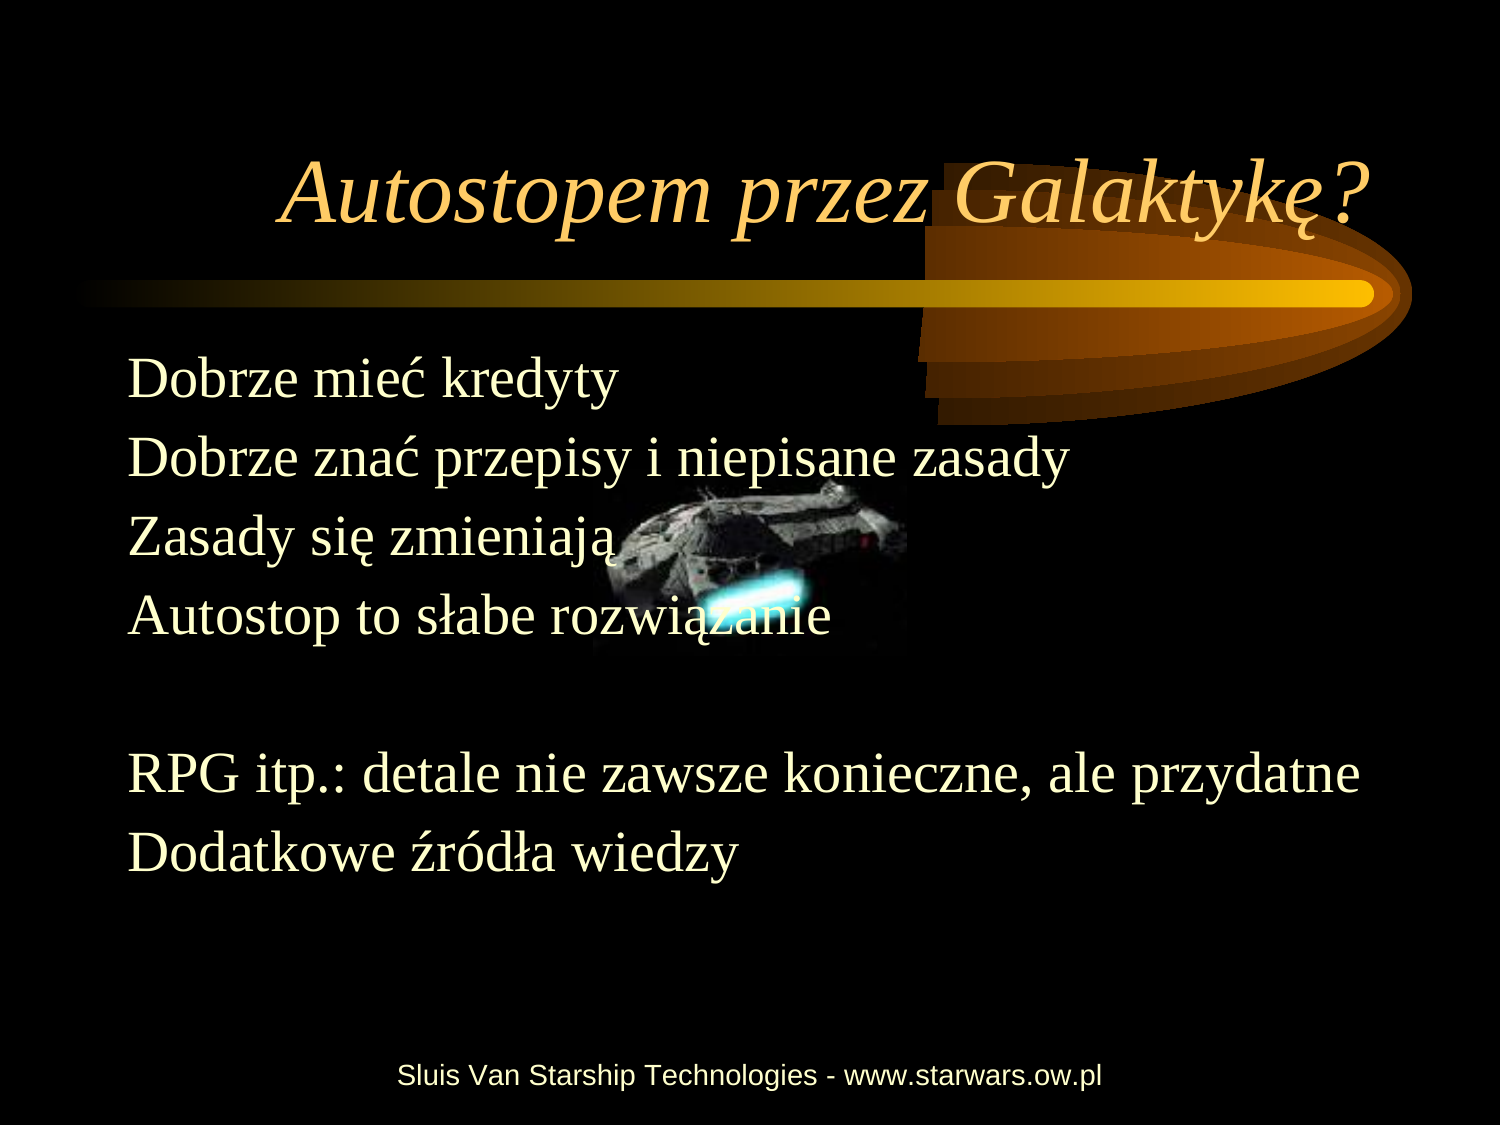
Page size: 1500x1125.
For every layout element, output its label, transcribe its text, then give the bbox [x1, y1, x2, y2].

list Dobrze mieć kredyty Dobrze znać przepisy i niepisane zasady Zasady się zmieniają Autostop to słabe rozwiązanie RPG itp.: detale nie zawsze konieczne, ale przydatne Dodatkowe źródła wiedzy [112, 337, 1388, 1013]
title Autostopem przez Galaktykę? [112, 62, 1388, 250]
